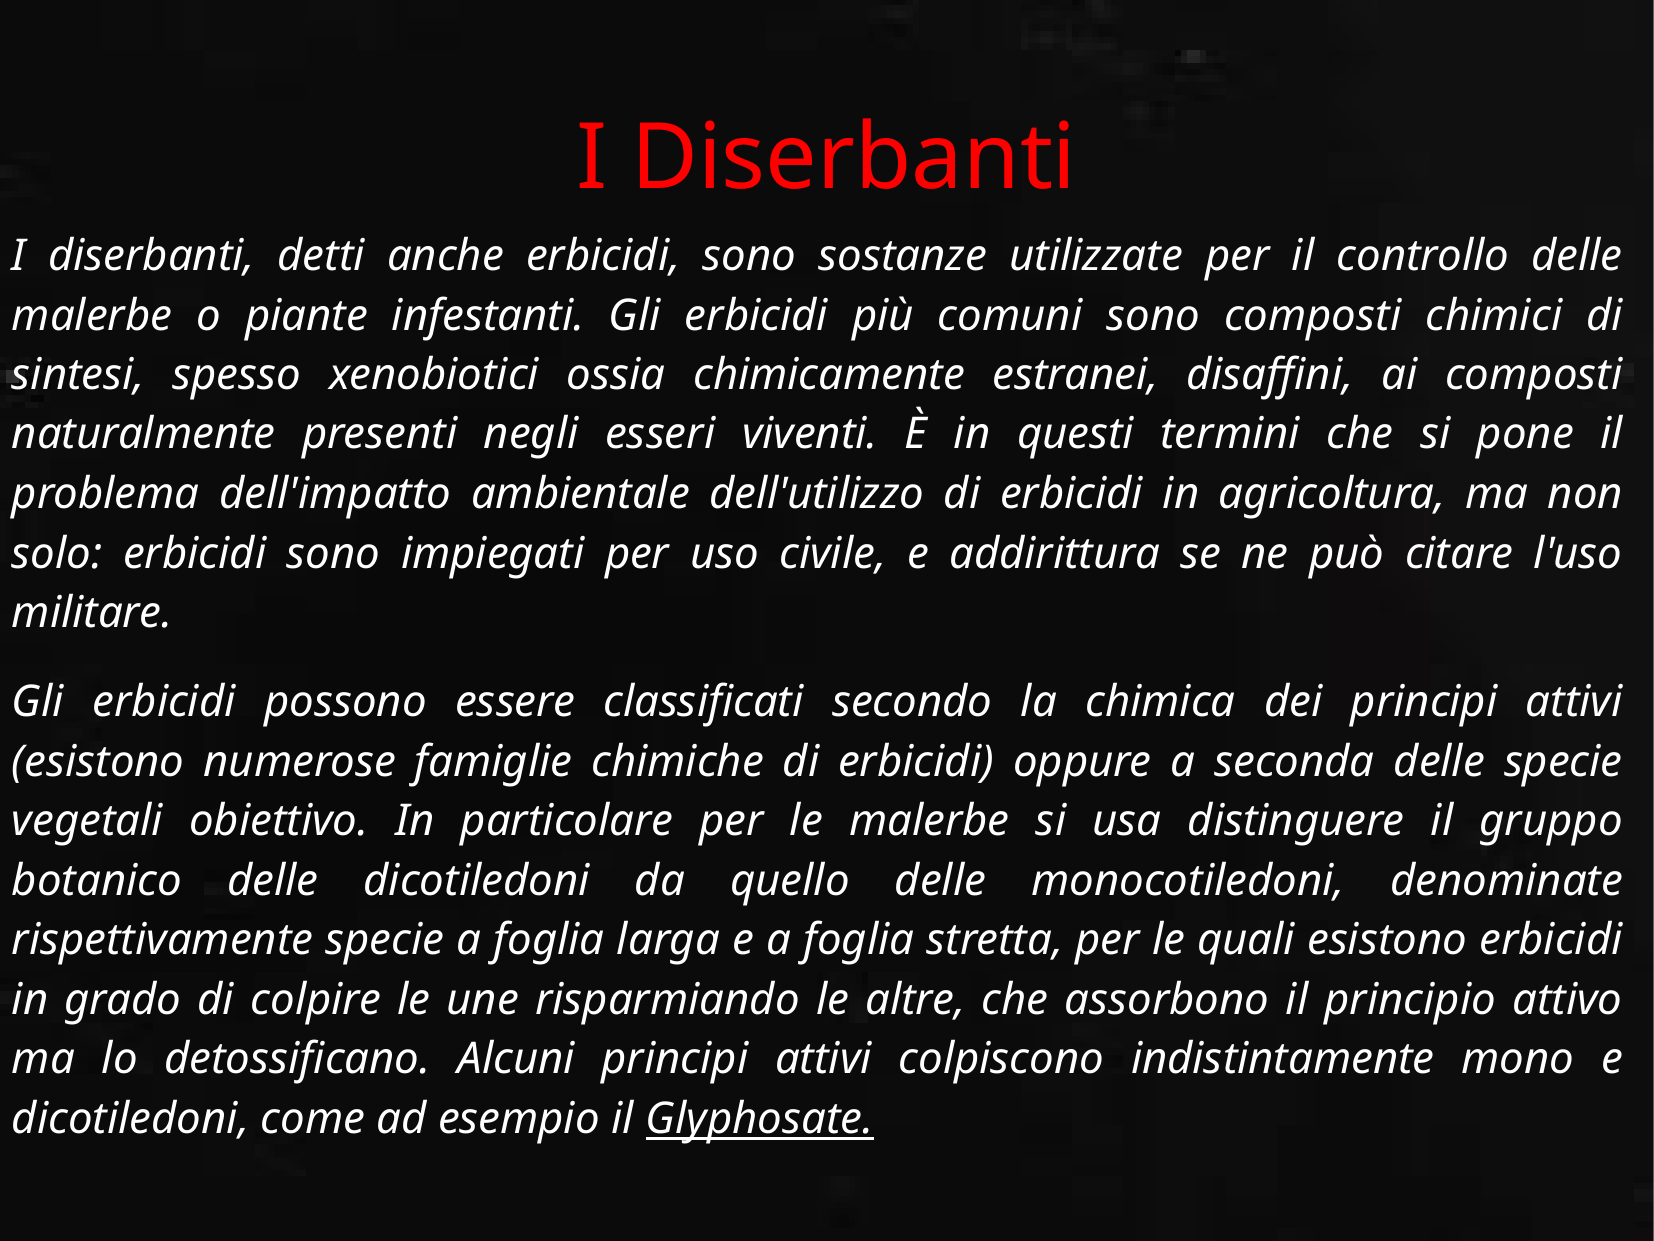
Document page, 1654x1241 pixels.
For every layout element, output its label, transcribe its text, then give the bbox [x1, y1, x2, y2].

title I Diserbanti [82, 49, 1571, 223]
list I diserbanti, detti anche erbicidi, sono sostanze utilizzate per il controllo delle malerbe o piante infestanti. Gli erbicidi più comuni sono composti chimici di sintesi, spesso xenobiotici ossia chimicamente estranei, disaffini, ai composti naturalmente presenti negli esseri viventi. È in questi termini che si pone il problema dell'impatto ambientale dell'utilizzo di erbicidi in agricoltura, ma non solo: erbicidi sono impiegati per uso civile, e addirittura se ne può citare l'uso militare. Gli erbicidi possono essere classificati secondo la chimica dei principi attivi (esistono numerose famiglie chimiche di erbicidi) oppure a seconda delle specie vegetali obiettivo. In particolare per le malerbe si usa distinguere il gruppo botanico delle dicotiledoni da quello delle monocotiledoni, denominate rispettivamente specie a foglia larga e a foglia stretta, per le quali esistono erbicidi in grado di colpire le une risparmiando le altre, che assorbono il principio attivo ma lo detossificano. Alcuni principi attivi colpiscono indistintamente mono e dicotiledoni, come ad esempio il Glyphosate. [0, 223, 1625, 1241]
picture [0, 0, 1654, 1241]
